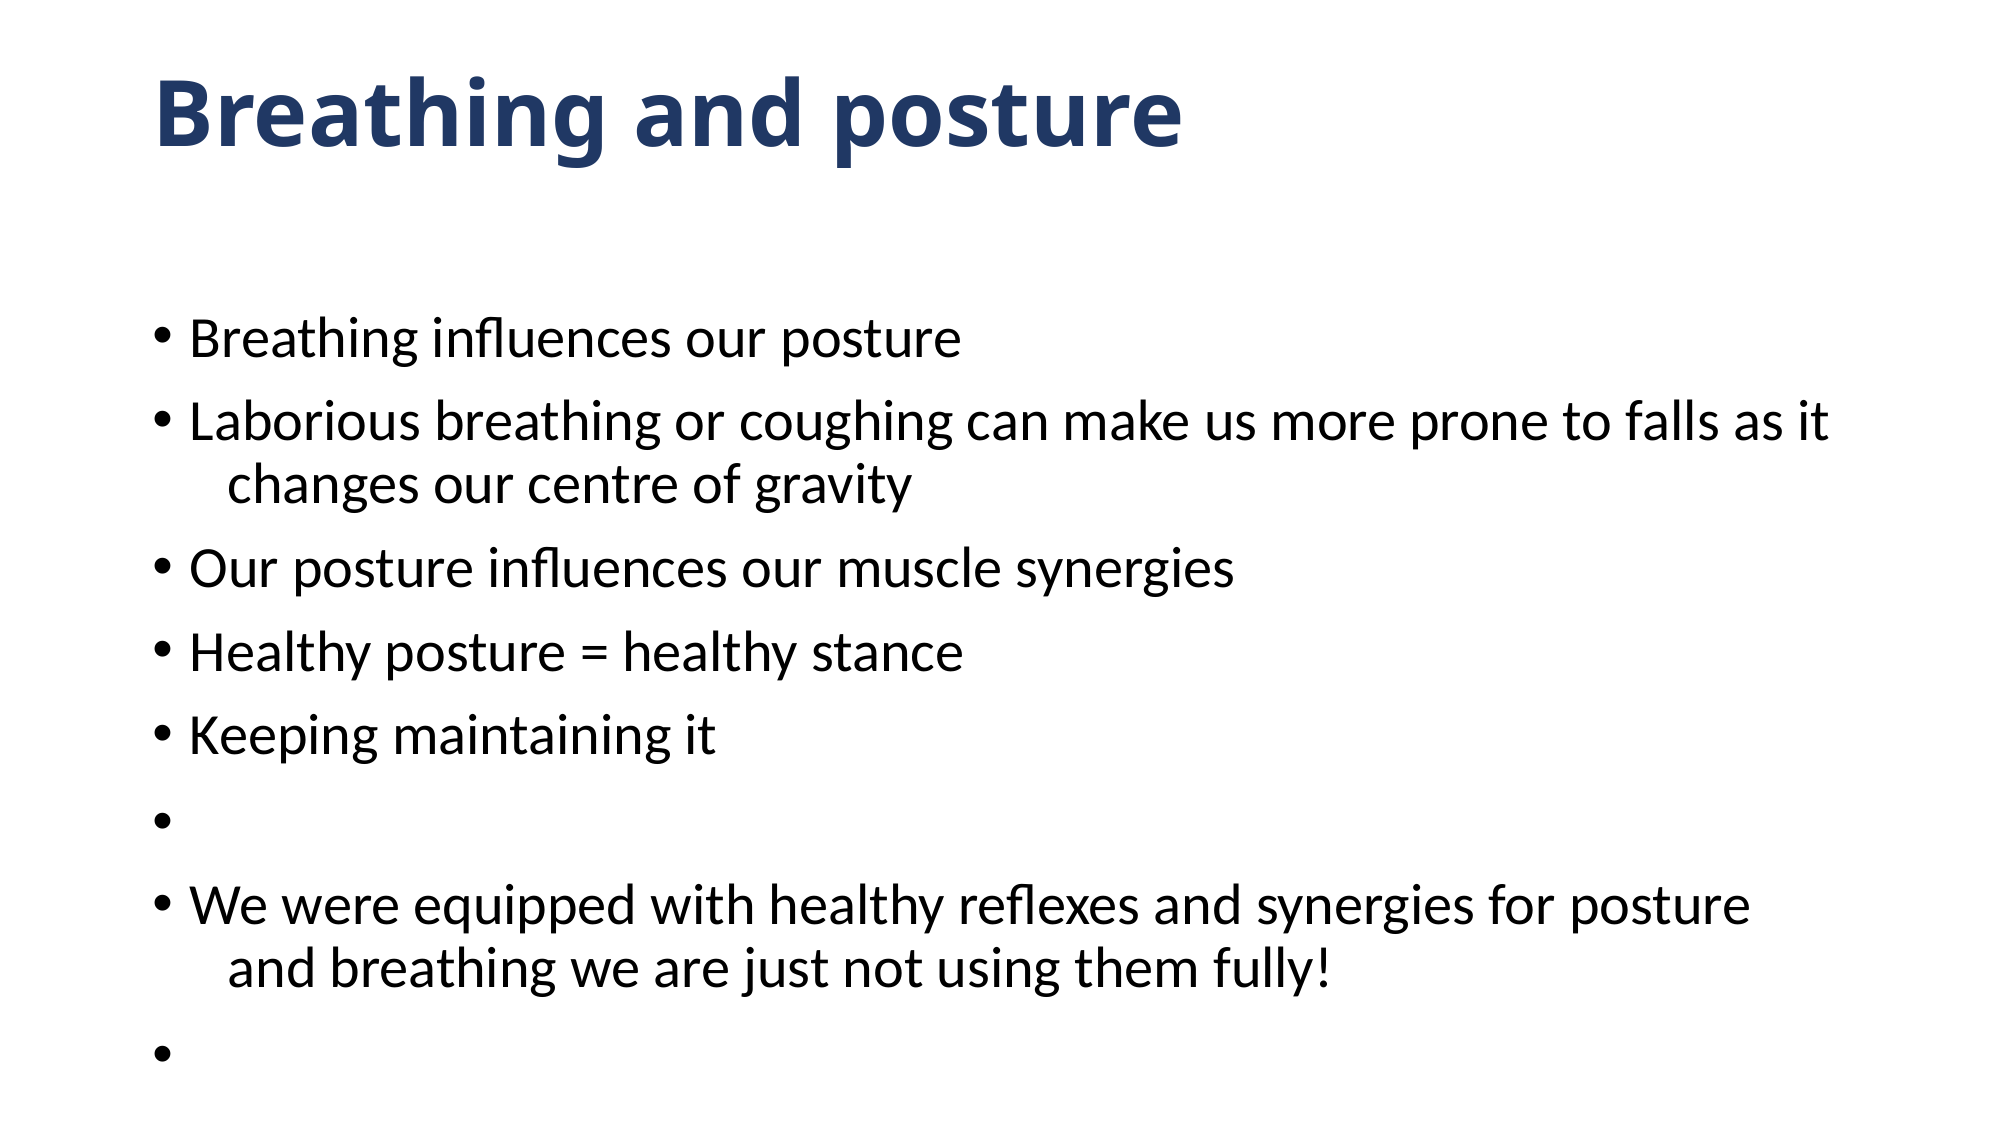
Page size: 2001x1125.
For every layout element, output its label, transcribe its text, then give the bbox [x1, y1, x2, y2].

title Breathing and posture [137, 59, 1863, 278]
list Breathing influences our posture Laborious breathing or coughing can make us more prone to falls as it changes our centre of gravity Our posture influences our muscle synergies Healthy posture = healthy stance Keeping maintaining it We were equipped with healthy reflexes and synergies for posture and breathing we are just not using them fully! [137, 299, 1863, 1014]
